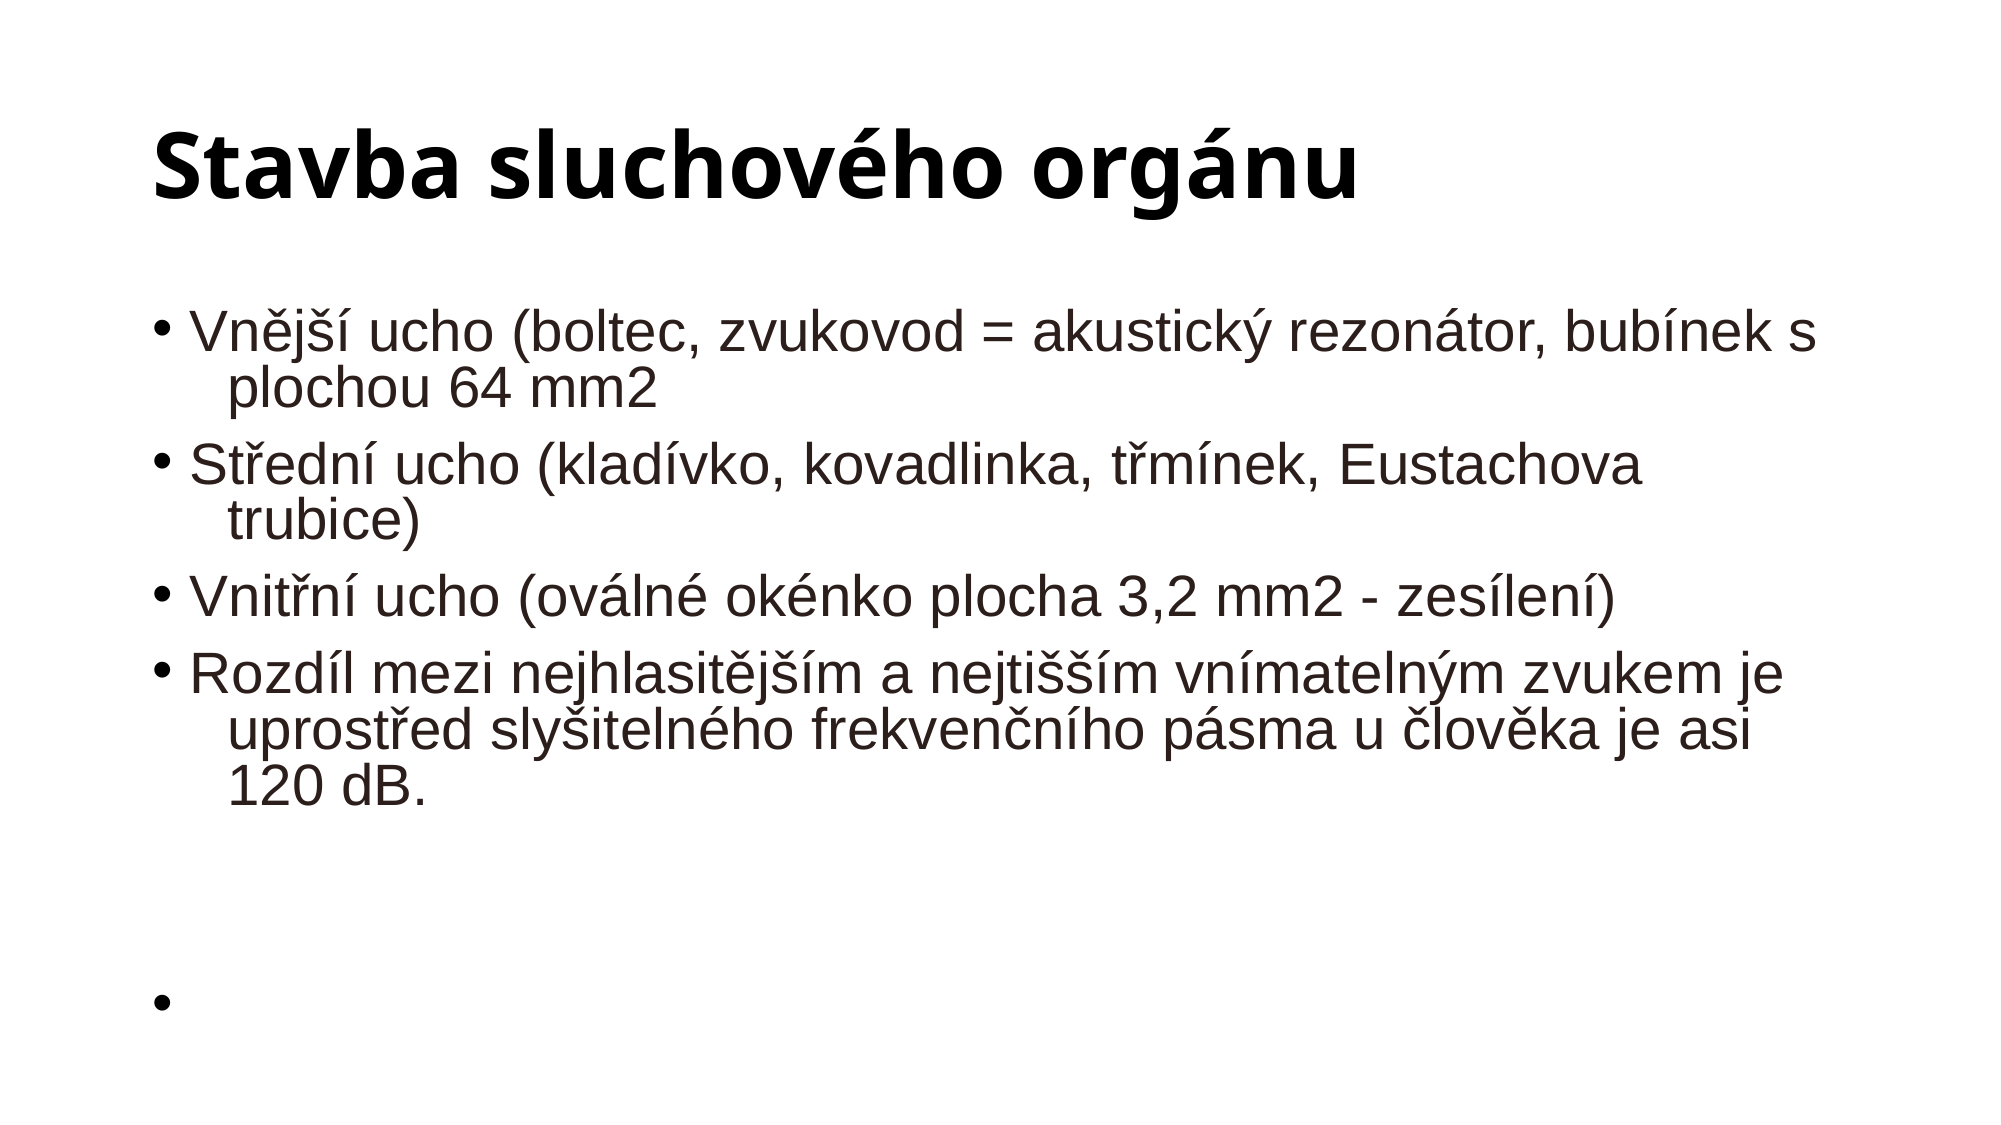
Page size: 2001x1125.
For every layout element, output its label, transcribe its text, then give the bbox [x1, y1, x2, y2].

list Vnější ucho (boltec, zvukovod = akustický rezonátor, bubínek s plochou 64 mm2 Střední ucho (kladívko, kovadlinka, třmínek, Eustachova trubice) Vnitřní ucho (oválné okénko plocha 3,2 mm2 - zesílení) Rozdíl mezi nejhlasitějším a nejtišším vnímatelným zvukem je uprostřed slyšitelného frekvenčního pásma u člověka je asi 120 dB. [137, 299, 1863, 1014]
title Stavba sluchového orgánu [137, 59, 1863, 278]
